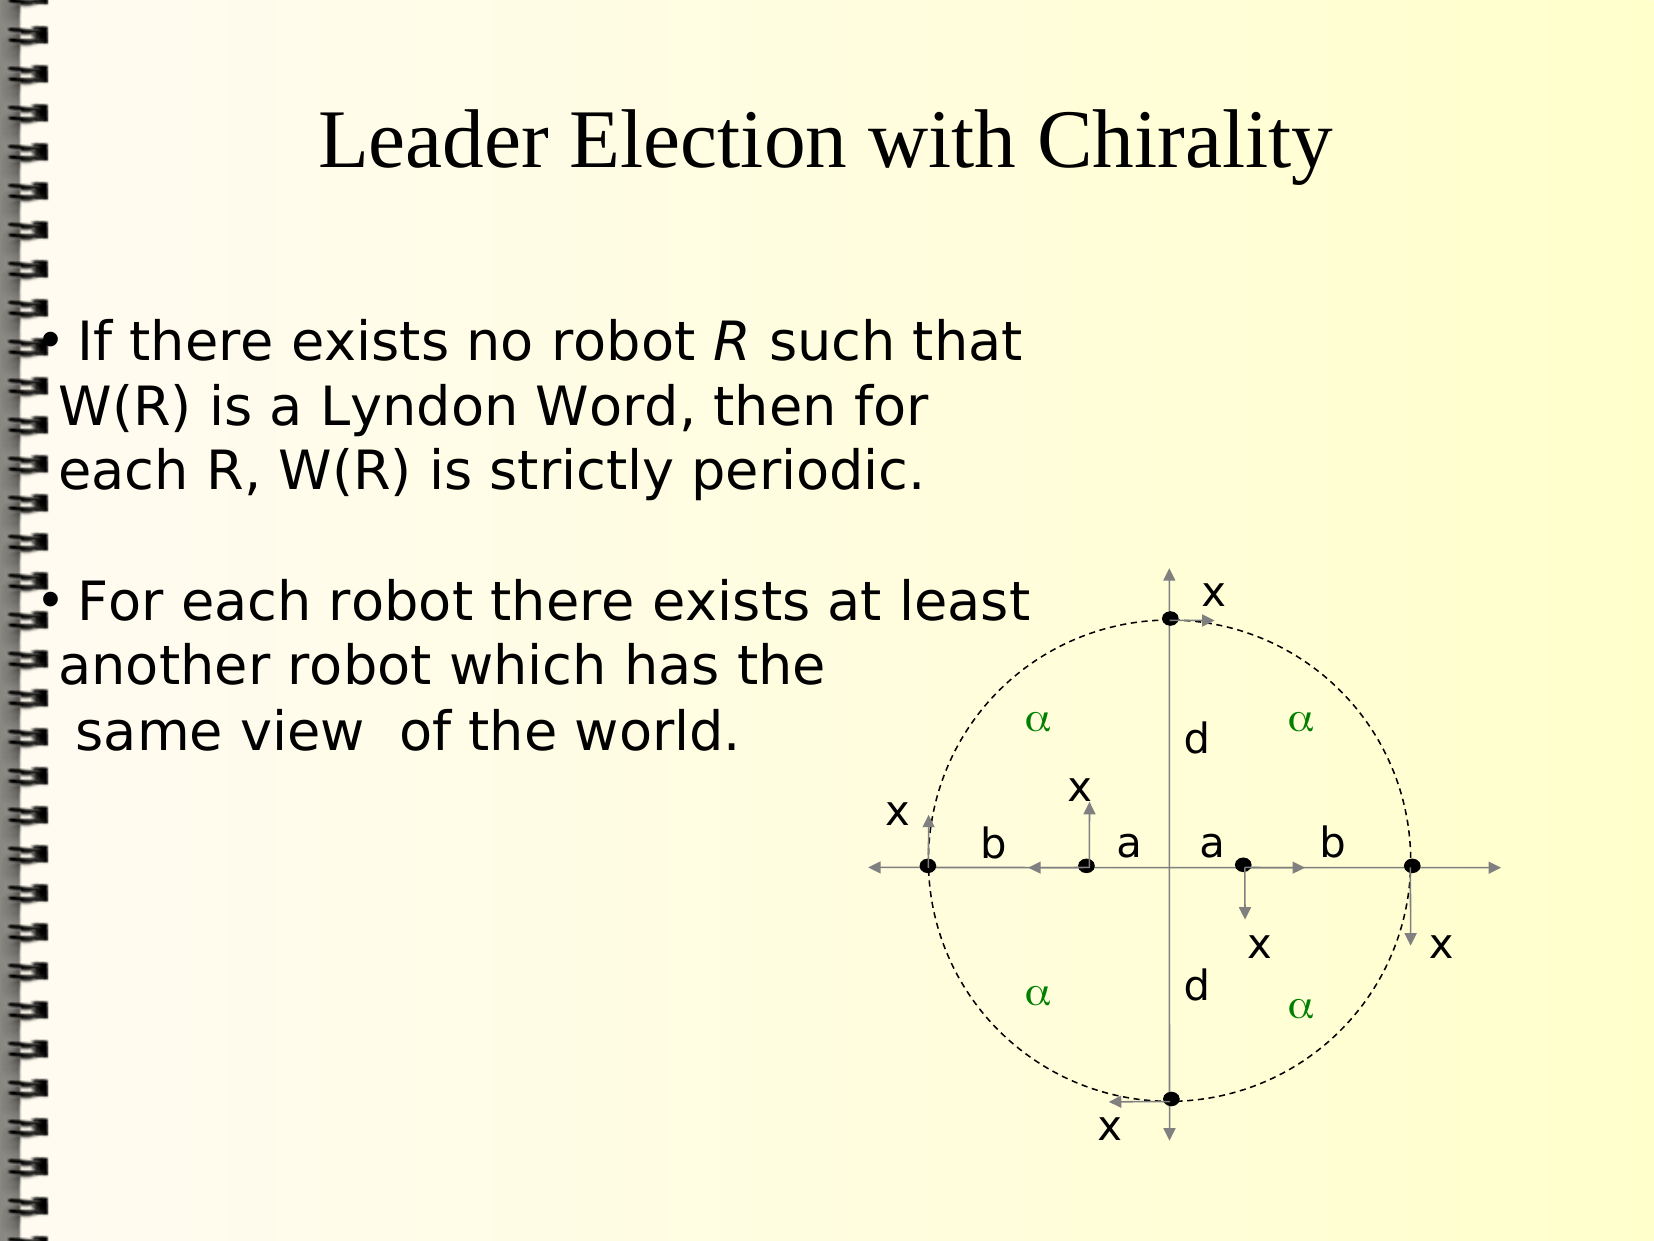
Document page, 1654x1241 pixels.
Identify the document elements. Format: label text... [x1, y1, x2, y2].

text_box [920, 859, 936, 873]
text_box x [1052, 752, 1107, 819]
text_box a [1101, 808, 1157, 875]
text_box x [1082, 1090, 1137, 1157]
text_box a [1184, 808, 1240, 875]
text_box  [1009, 682, 1066, 749]
picture [0, 0, 1654, 1241]
text_box b [1304, 808, 1361, 875]
text_box [1078, 859, 1088, 866]
text_box x [870, 776, 925, 842]
text_box d [1168, 951, 1225, 1018]
text_box [1240, 858, 1251, 872]
text_box  [1273, 682, 1330, 749]
text_box  [1273, 968, 1330, 1035]
text_box x [1186, 557, 1242, 624]
text_box [1163, 1092, 1179, 1106]
text_box x [1414, 908, 1469, 975]
text_box [1079, 860, 1095, 873]
text_box If there exists no robot R such that W(R) is a Lyndon Word, then for each R, W(R) is strictly periodic. For each robot there exists at least another robot which has the same view of the world. [26, 298, 1065, 769]
title Leader Election with Chirality [82, 67, 1571, 305]
text_box x [1232, 908, 1287, 975]
text_box  [1009, 955, 1066, 1022]
text_box [1162, 611, 1178, 626]
text_box b [965, 808, 1022, 875]
text_box [1404, 859, 1420, 873]
text_box d [1168, 704, 1225, 770]
